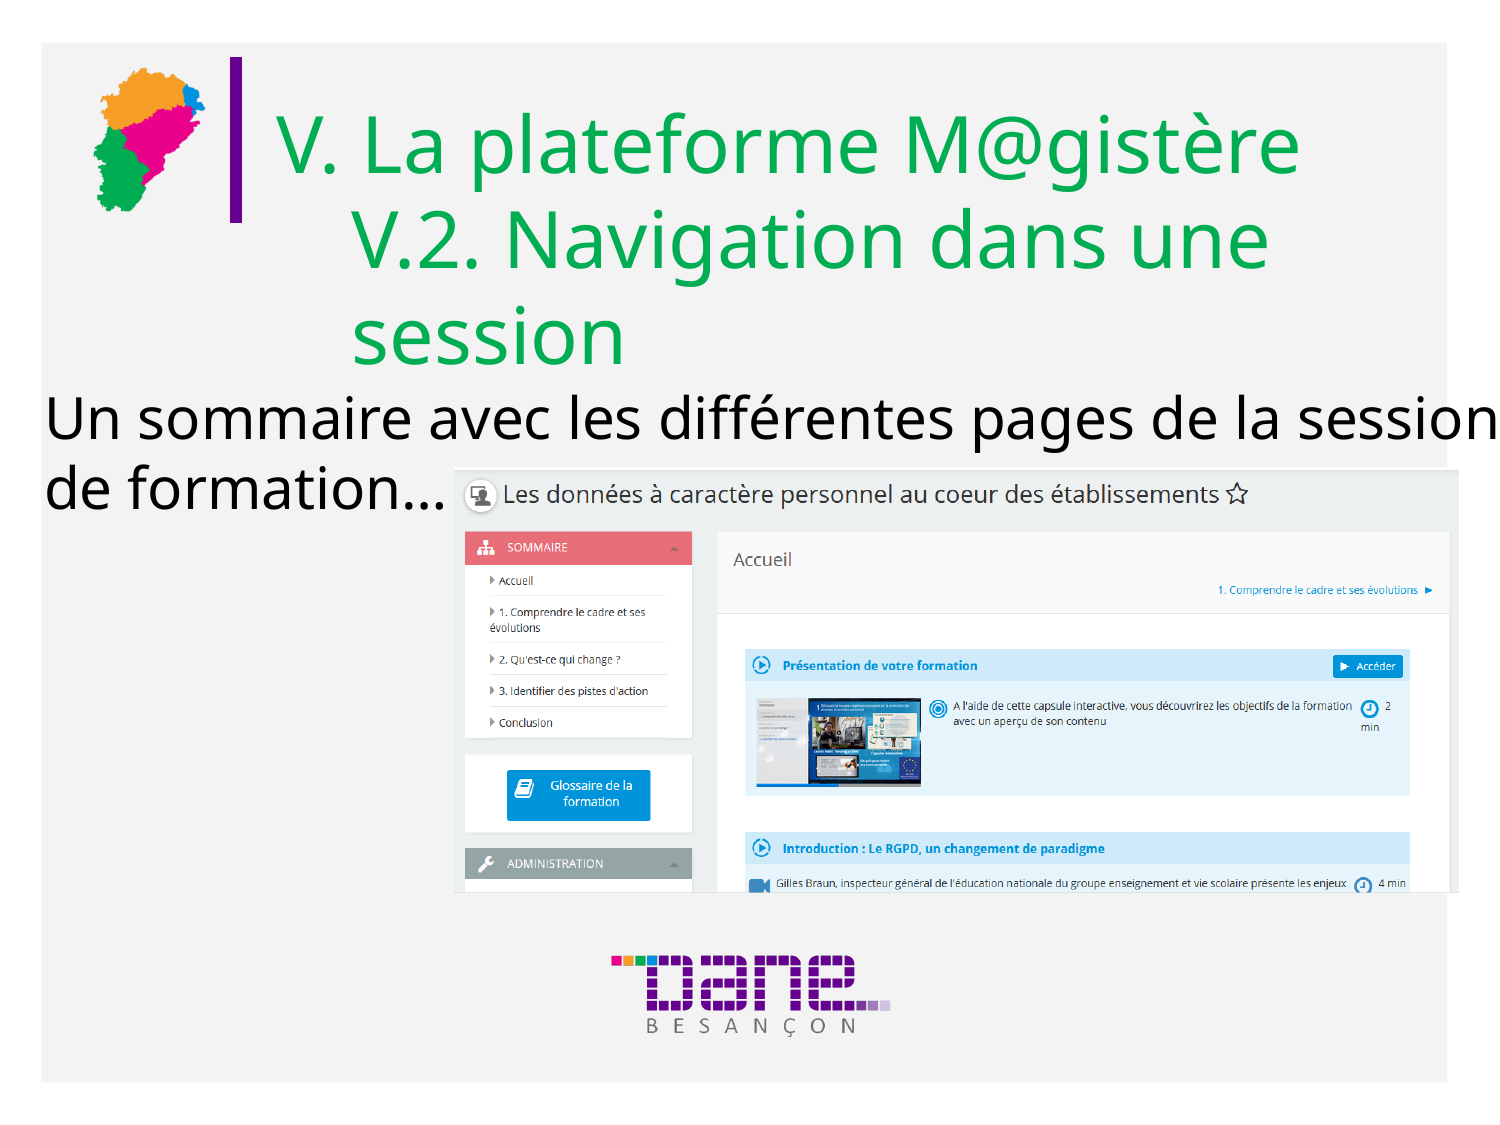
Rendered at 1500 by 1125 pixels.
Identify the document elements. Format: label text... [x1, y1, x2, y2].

picture [64, 66, 219, 214]
text_box [41, 43, 1447, 374]
picture [607, 952, 893, 1039]
text_box [41, 539, 1447, 1082]
text_box V. La plateforme M@gistère V.2. Navigation dans une session [262, 87, 1376, 193]
text_box Un sommaire avec les différentes pages de la session de formation… [29, 374, 1500, 539]
picture [454, 468, 1459, 893]
